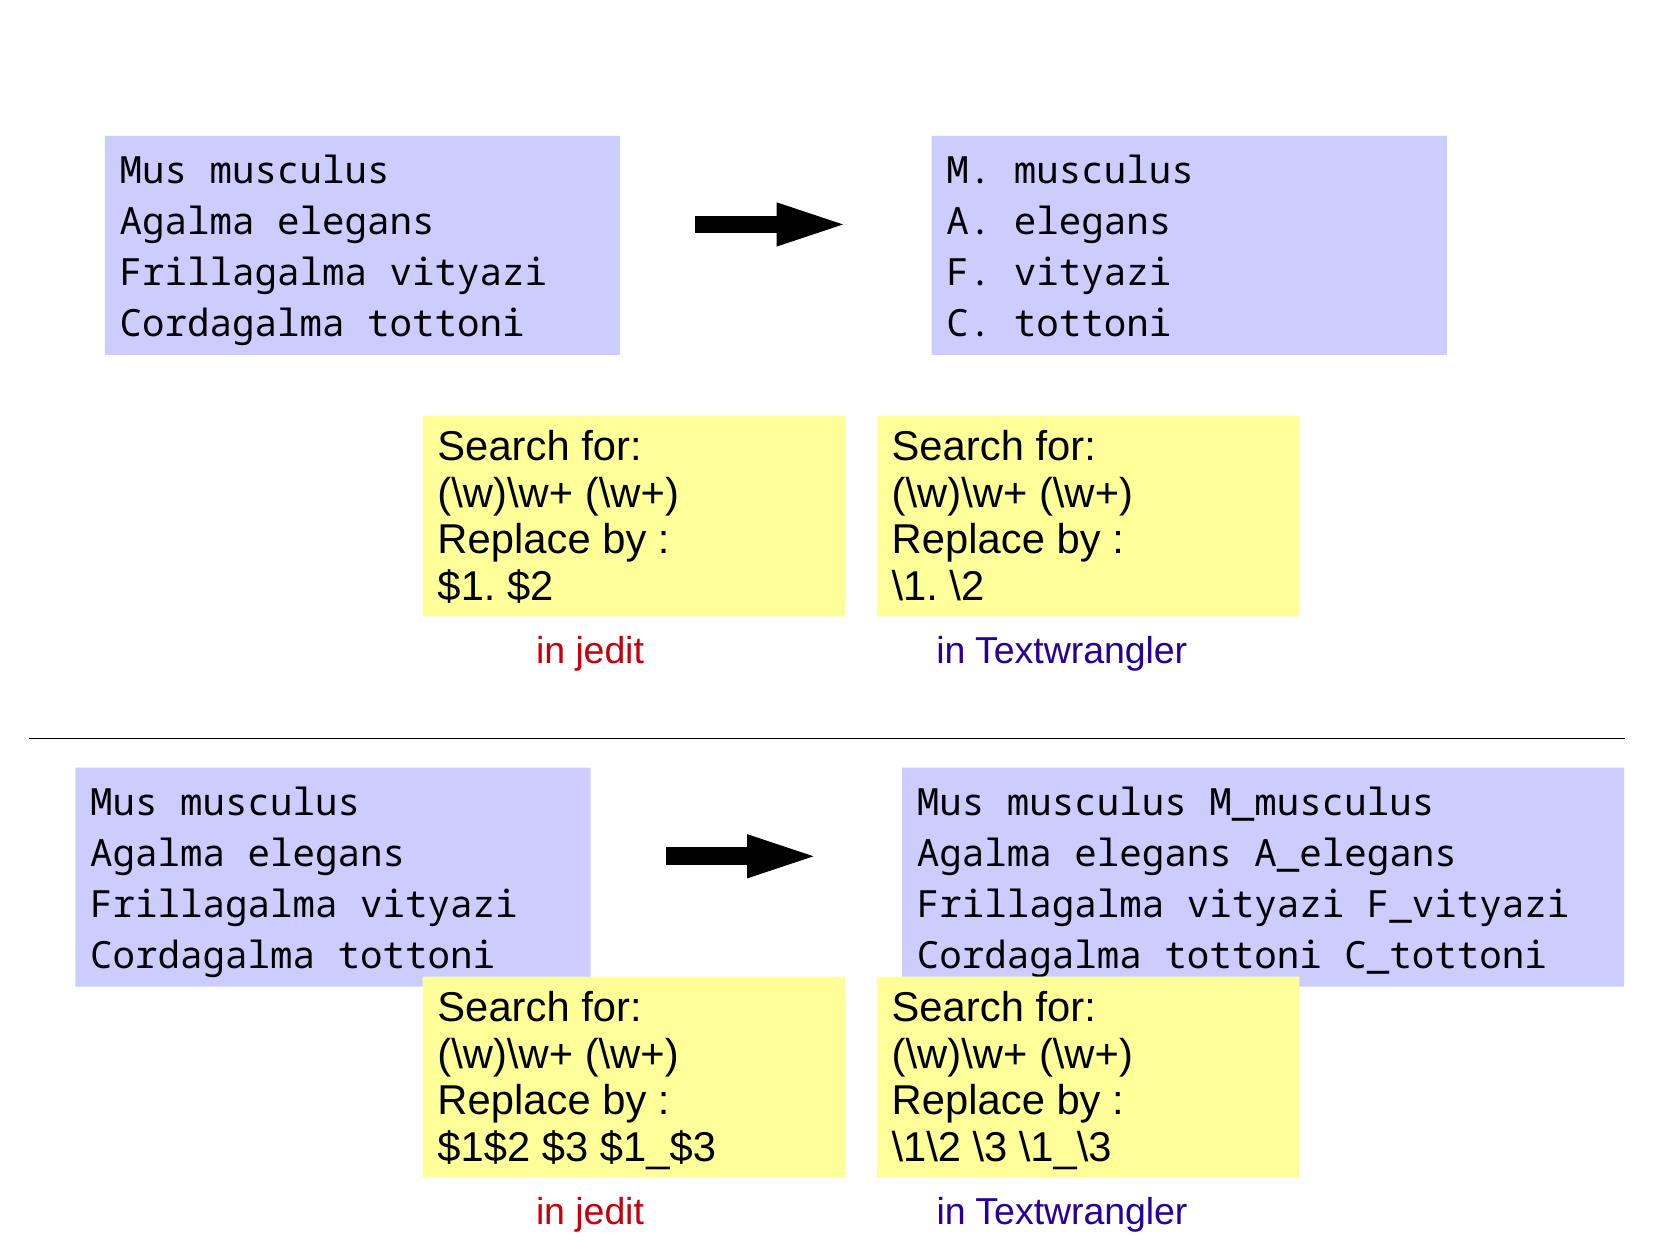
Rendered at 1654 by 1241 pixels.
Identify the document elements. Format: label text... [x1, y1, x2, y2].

text_box Search for: (\w)\w+ (\w+) Replace by : $1. $2 [422, 415, 846, 617]
text_box in Textwrangler [921, 622, 1203, 680]
text_box Search for: (\w)\w+ (\w+) Replace by : \1\2 \3 \1_\3 [876, 976, 1300, 1178]
text_box in jedit [521, 622, 659, 680]
text_box Mus musculus Agalma elegans Frillagalma vityazi Cordagalma tottoni [75, 767, 591, 957]
text_box Search for: (\w)\w+ (\w+) Replace by : $1$2 $3 $1_$3 [422, 976, 846, 1178]
text_box in Textwrangler [921, 1183, 1203, 1241]
text_box in jedit [521, 1183, 659, 1241]
text_box Mus musculus M_musculus Agalma elegans A_elegans Frillagalma vityazi F_vityazi Cordagalma tottoni C_tottoni [902, 767, 1625, 957]
text_box M. musculus A. elegans F. vityazi C. tottoni [931, 135, 1447, 325]
text_box Search for: (\w)\w+ (\w+) Replace by : \1. \2 [876, 415, 1300, 617]
text_box Mus musculus Agalma elegans Frillagalma vityazi Cordagalma tottoni [104, 135, 621, 325]
